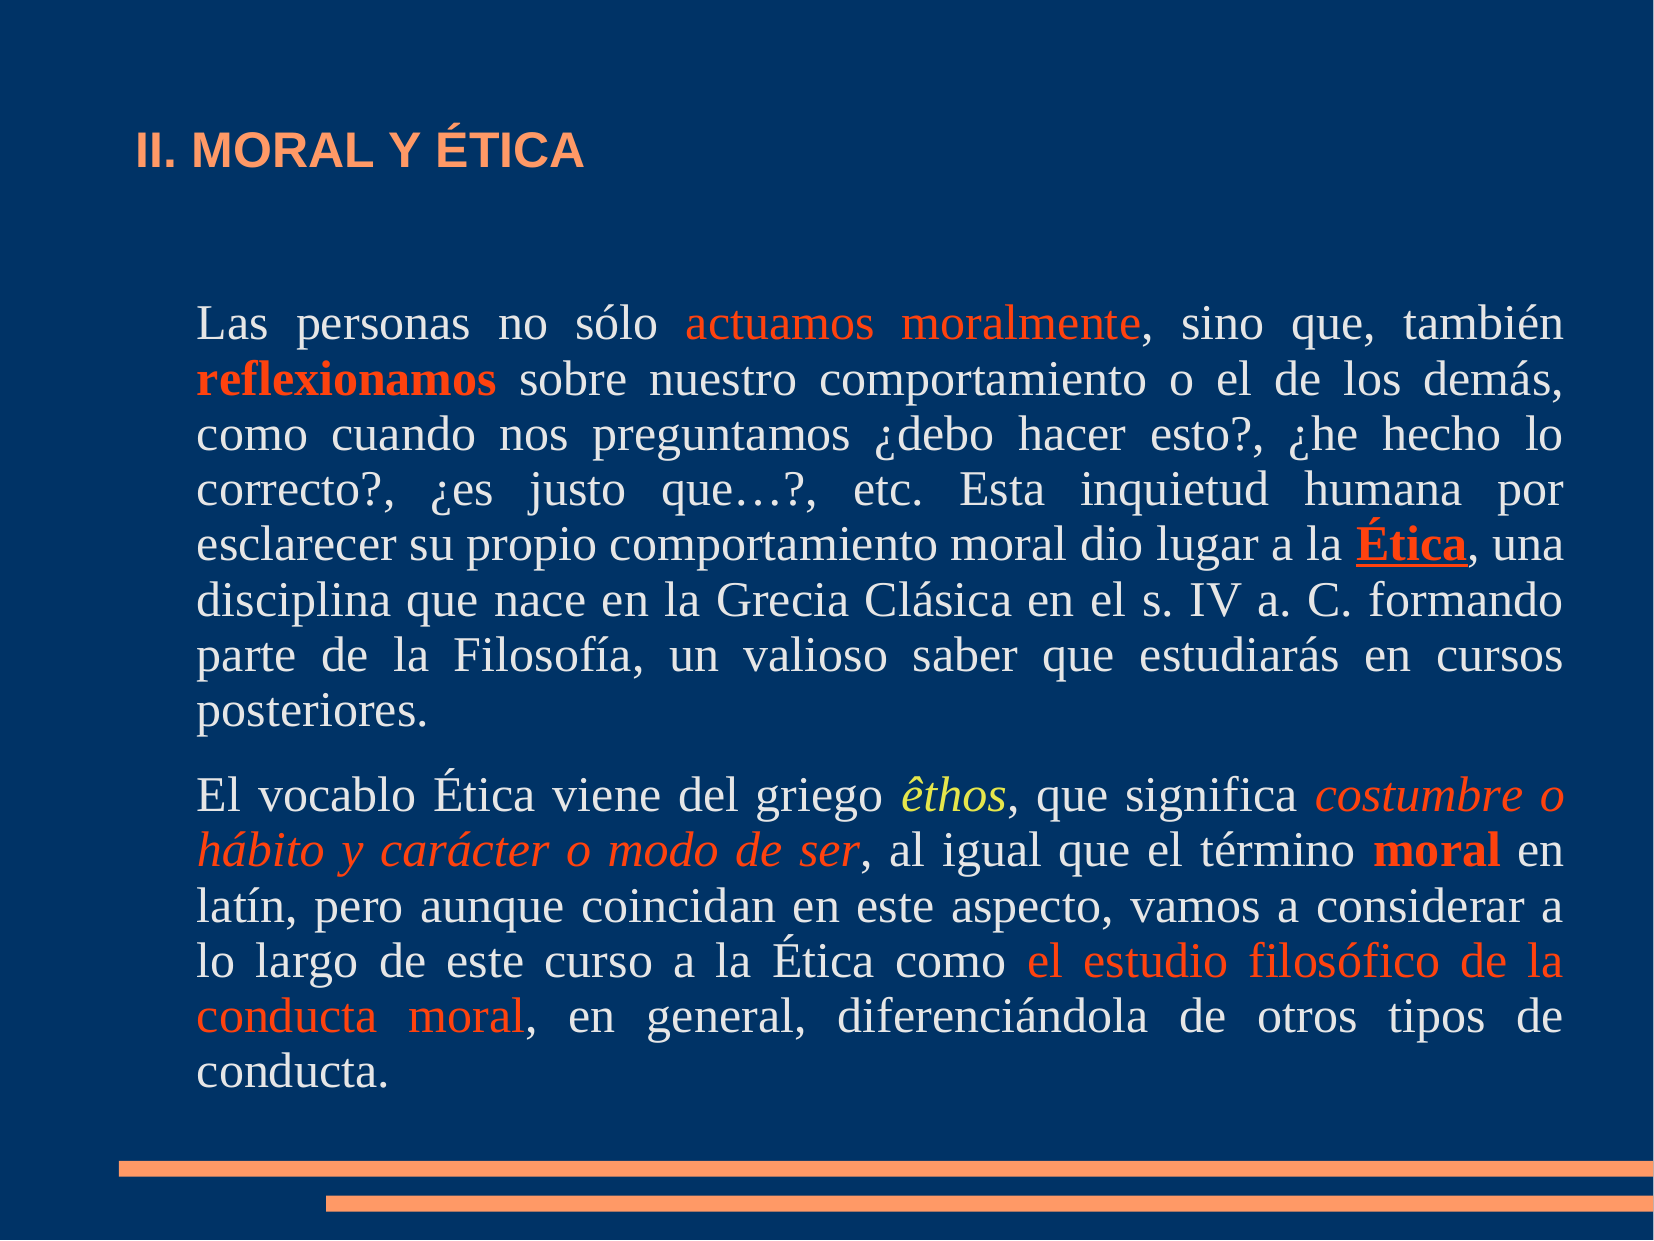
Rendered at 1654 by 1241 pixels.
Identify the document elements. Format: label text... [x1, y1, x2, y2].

list Las personas no sólo actuamos moralmente, sino que, también reflexionamos sobre nuestro comportamiento o el de los demás, como cuando nos preguntamos ¿debo hacer esto?, ¿he hecho lo correcto?, ¿es justo que…?, etc. Esta inquietud humana por esclarecer su propio comportamiento moral dio lugar a la Ética, una disciplina que nace en la Grecia Clásica en el s. IV a. C. formando parte de la Filosofía, un valioso saber que estudiarás en cursos posteriores. El vocablo Ética viene del griego êthos, que significa costumbre o hábito y carácter o modo de ser, al igual que el término moral en latín, pero aunque coincidan en este aspecto, vamos a considerar a lo largo de este curso a la Ética como el estudio filosófico de la conducta moral, en general, diferenciándola de otros tipos de conducta. [125, 295, 1565, 1116]
title II. MORAL Y ÉTICA [121, 46, 1534, 254]
